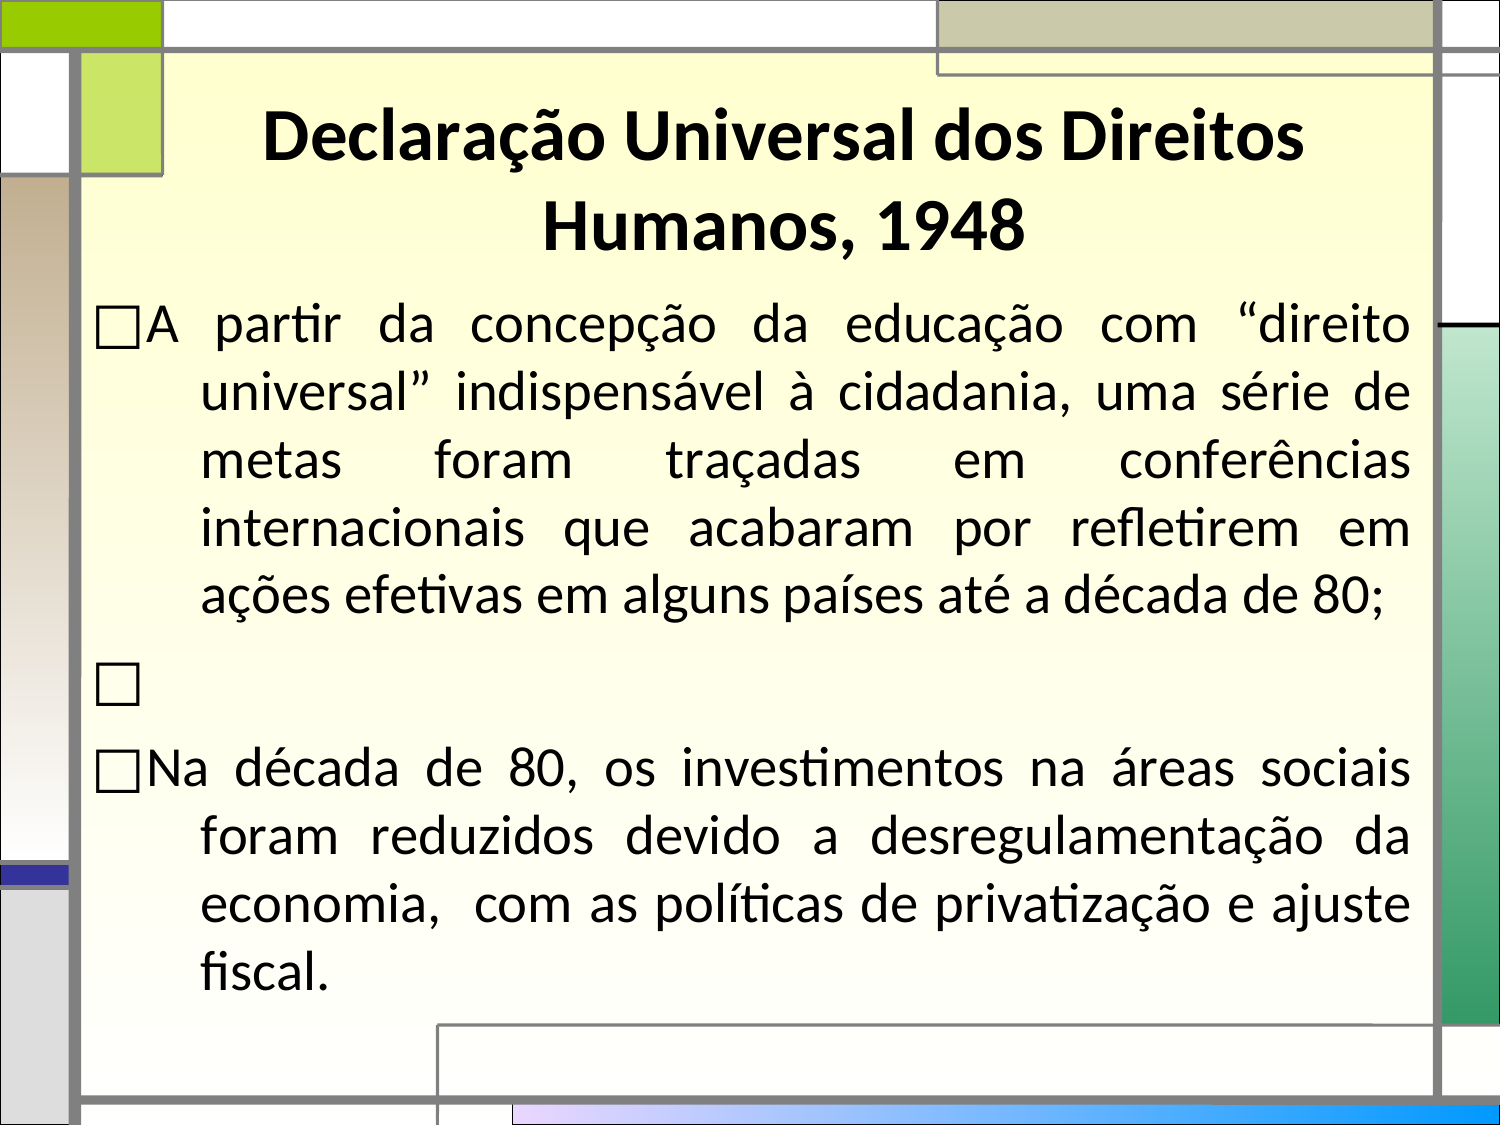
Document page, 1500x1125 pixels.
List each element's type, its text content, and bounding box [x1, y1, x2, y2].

list A partir da concepção da educação com “direito universal” indispensável à cidadania, uma série de metas foram traçadas em conferências internacionais que acabaram por refletirem em ações efetivas em alguns países até a década de 80; Na década de 80, os investimentos na áreas sociais foram reduzidos devido a desregulamentação da economia, com as políticas de privatização e ajuste fiscal. [76, 278, 1427, 1022]
title Declaração Universal dos Direitos Humanos, 1948 [147, 78, 1423, 266]
